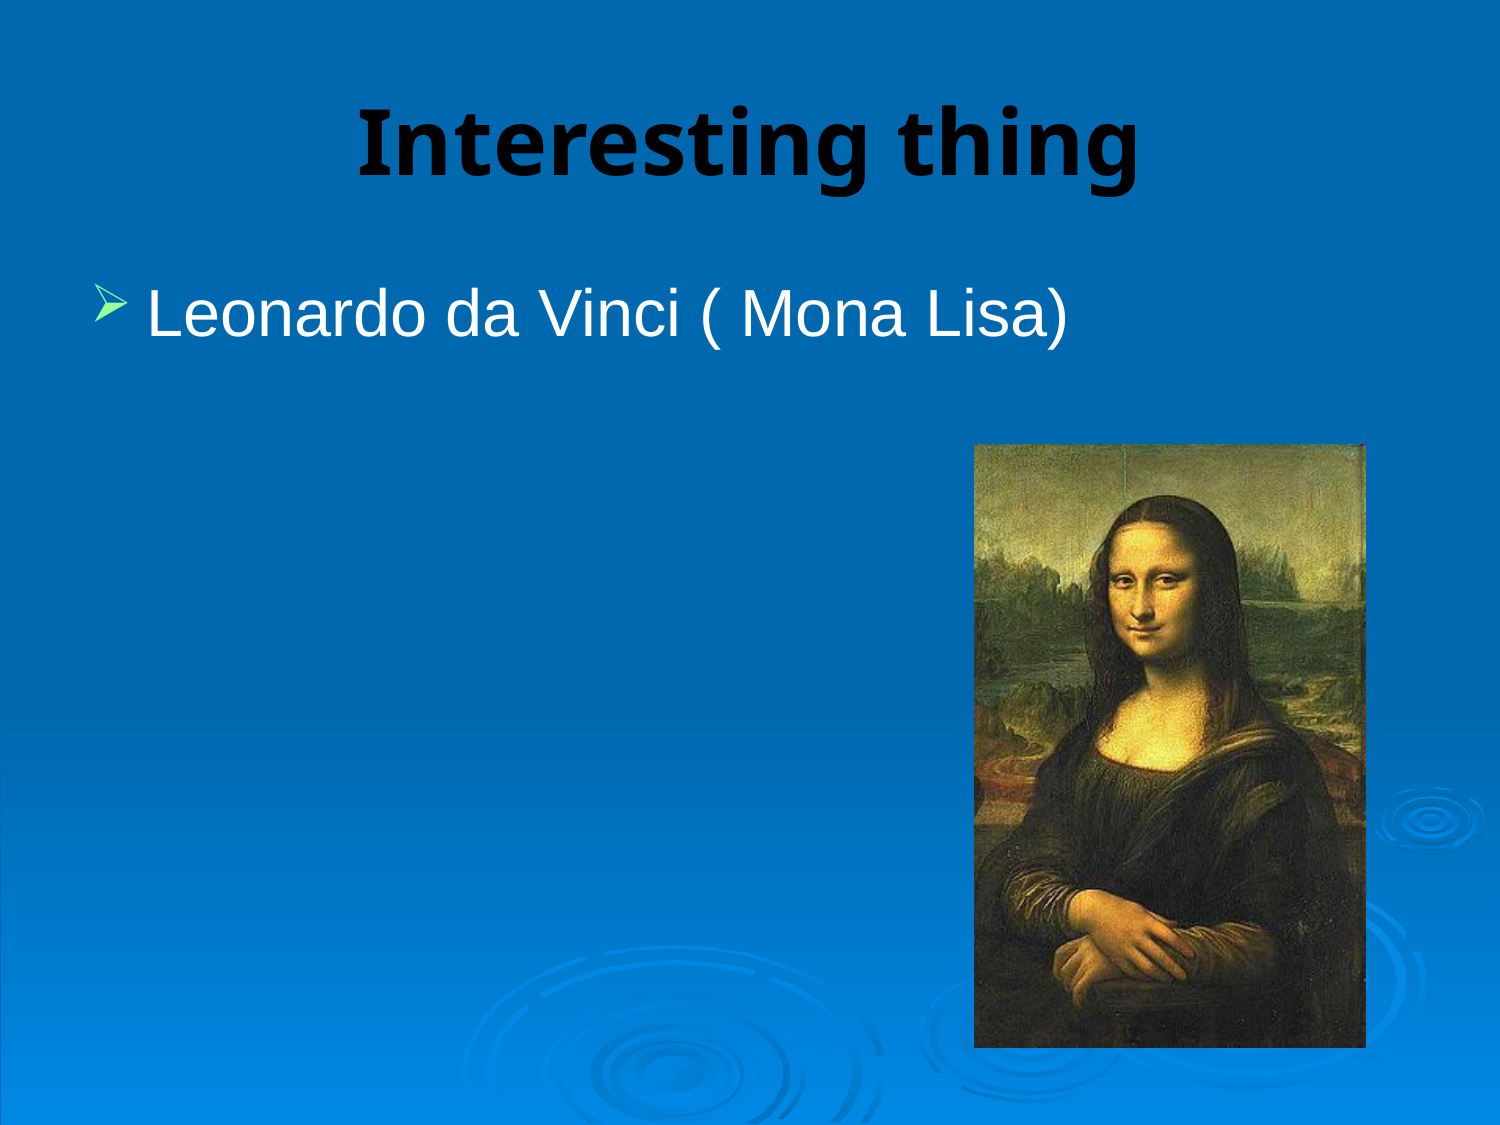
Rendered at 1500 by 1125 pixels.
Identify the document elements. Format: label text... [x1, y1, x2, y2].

title Interesting thing [75, 45, 1425, 233]
picture [974, 444, 1366, 1048]
list Leonardo da Vinci ( Mona Lisa) [75, 262, 1425, 1005]
